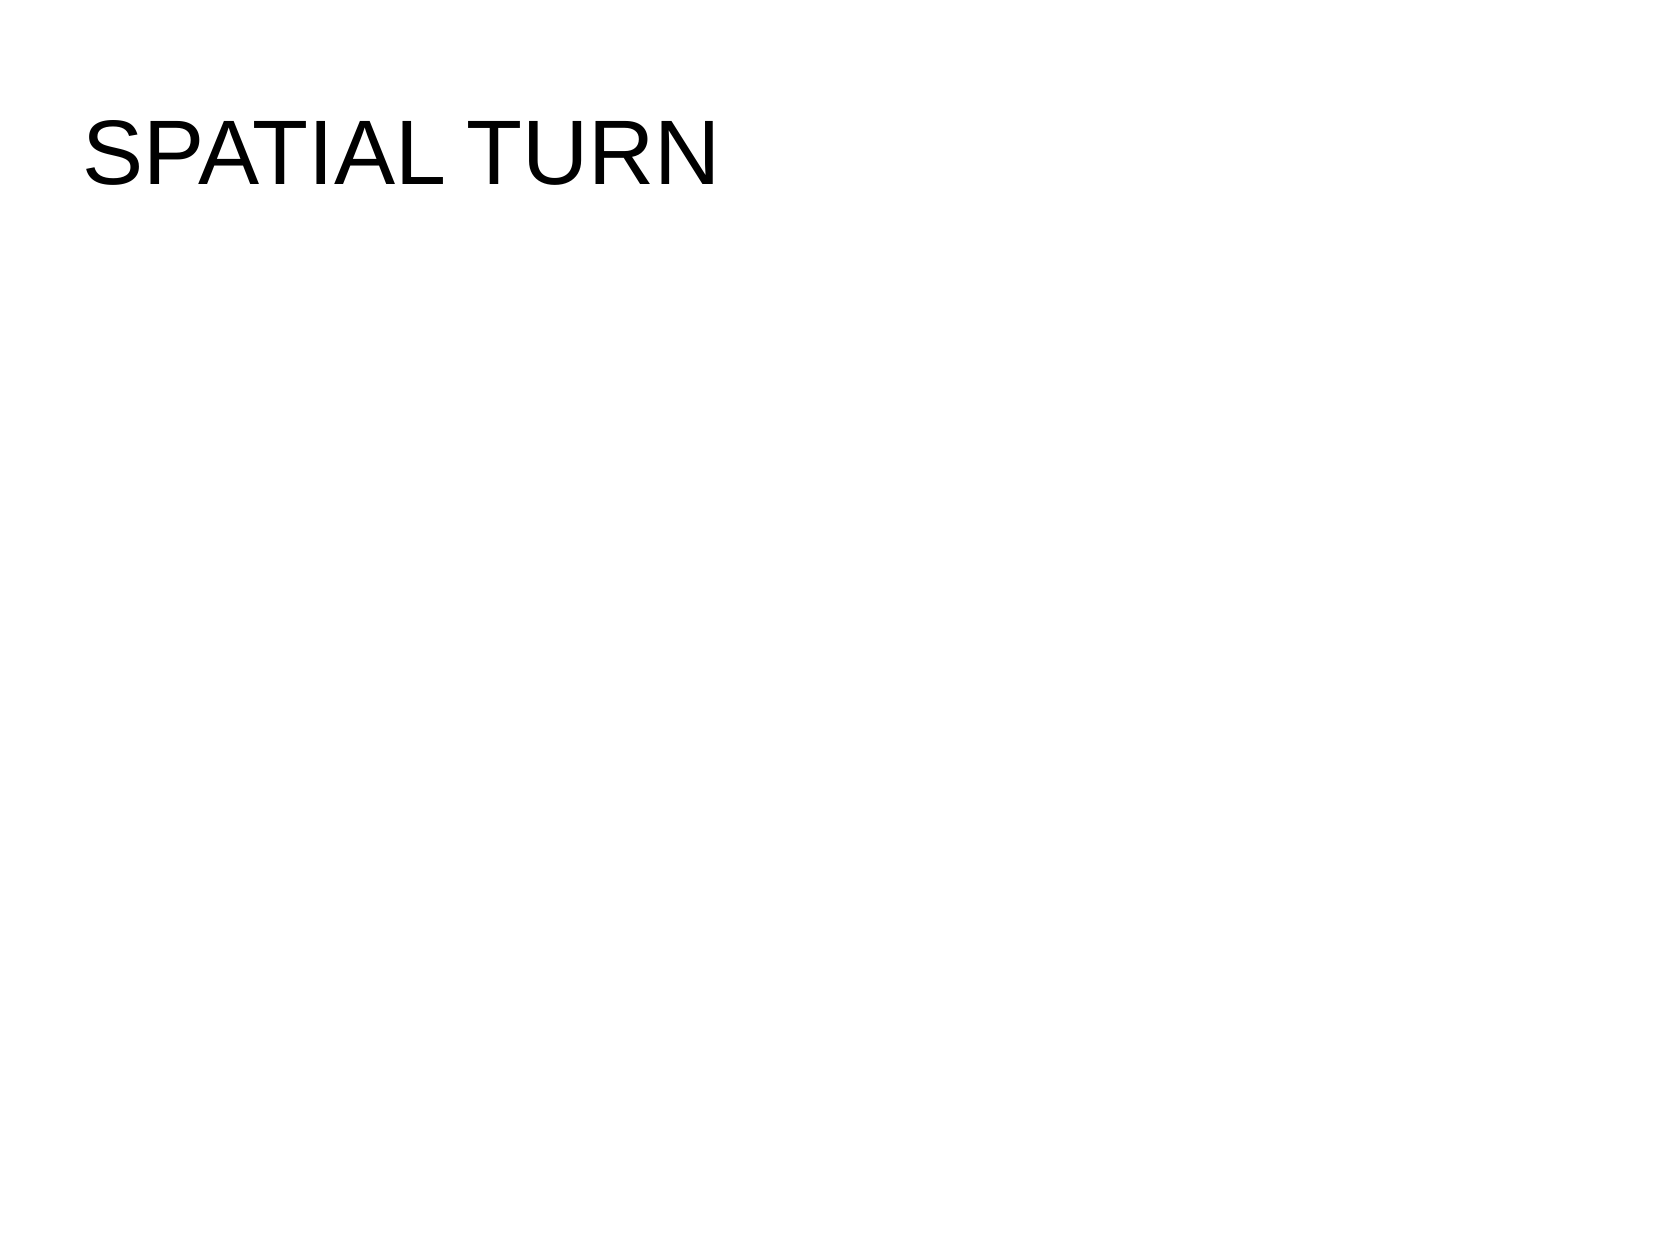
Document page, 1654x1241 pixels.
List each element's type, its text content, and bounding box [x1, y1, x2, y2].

title SPATIAL TURN [82, 56, 1571, 250]
